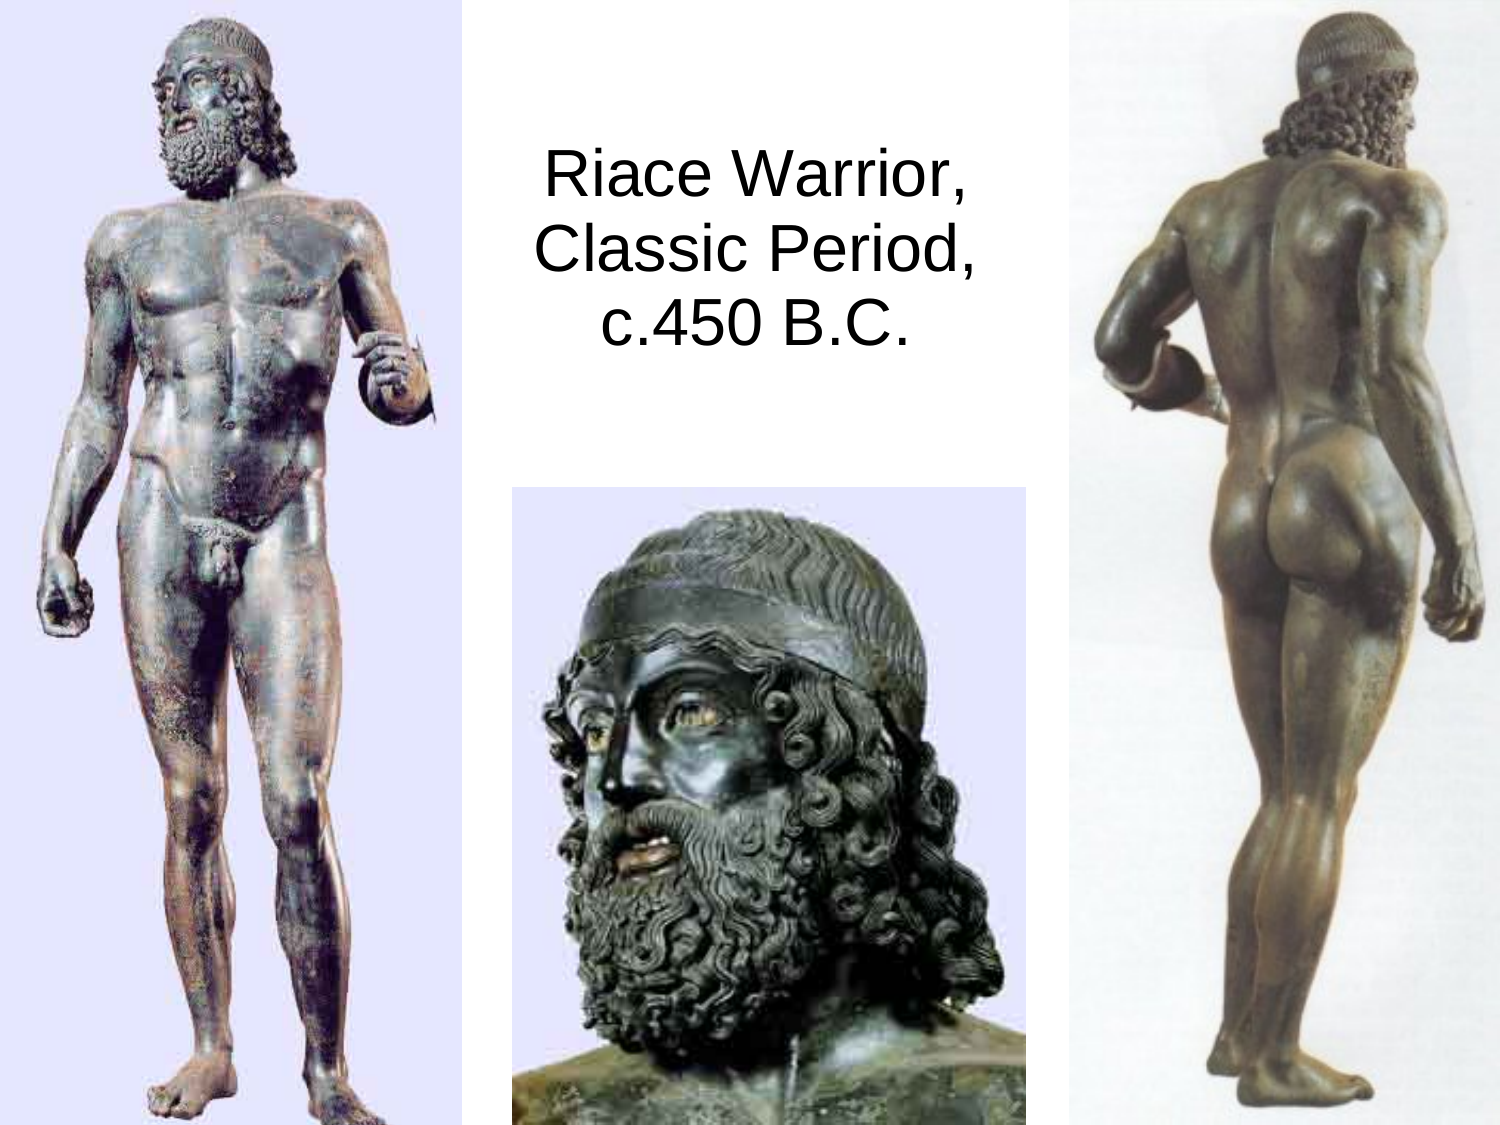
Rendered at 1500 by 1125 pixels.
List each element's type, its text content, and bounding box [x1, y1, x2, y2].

picture [0, 0, 462, 1125]
picture [1069, 0, 1500, 1125]
picture [512, 487, 1026, 1125]
title Riace Warrior, Classic Period, c.450 B.C. [474, 45, 1038, 451]
